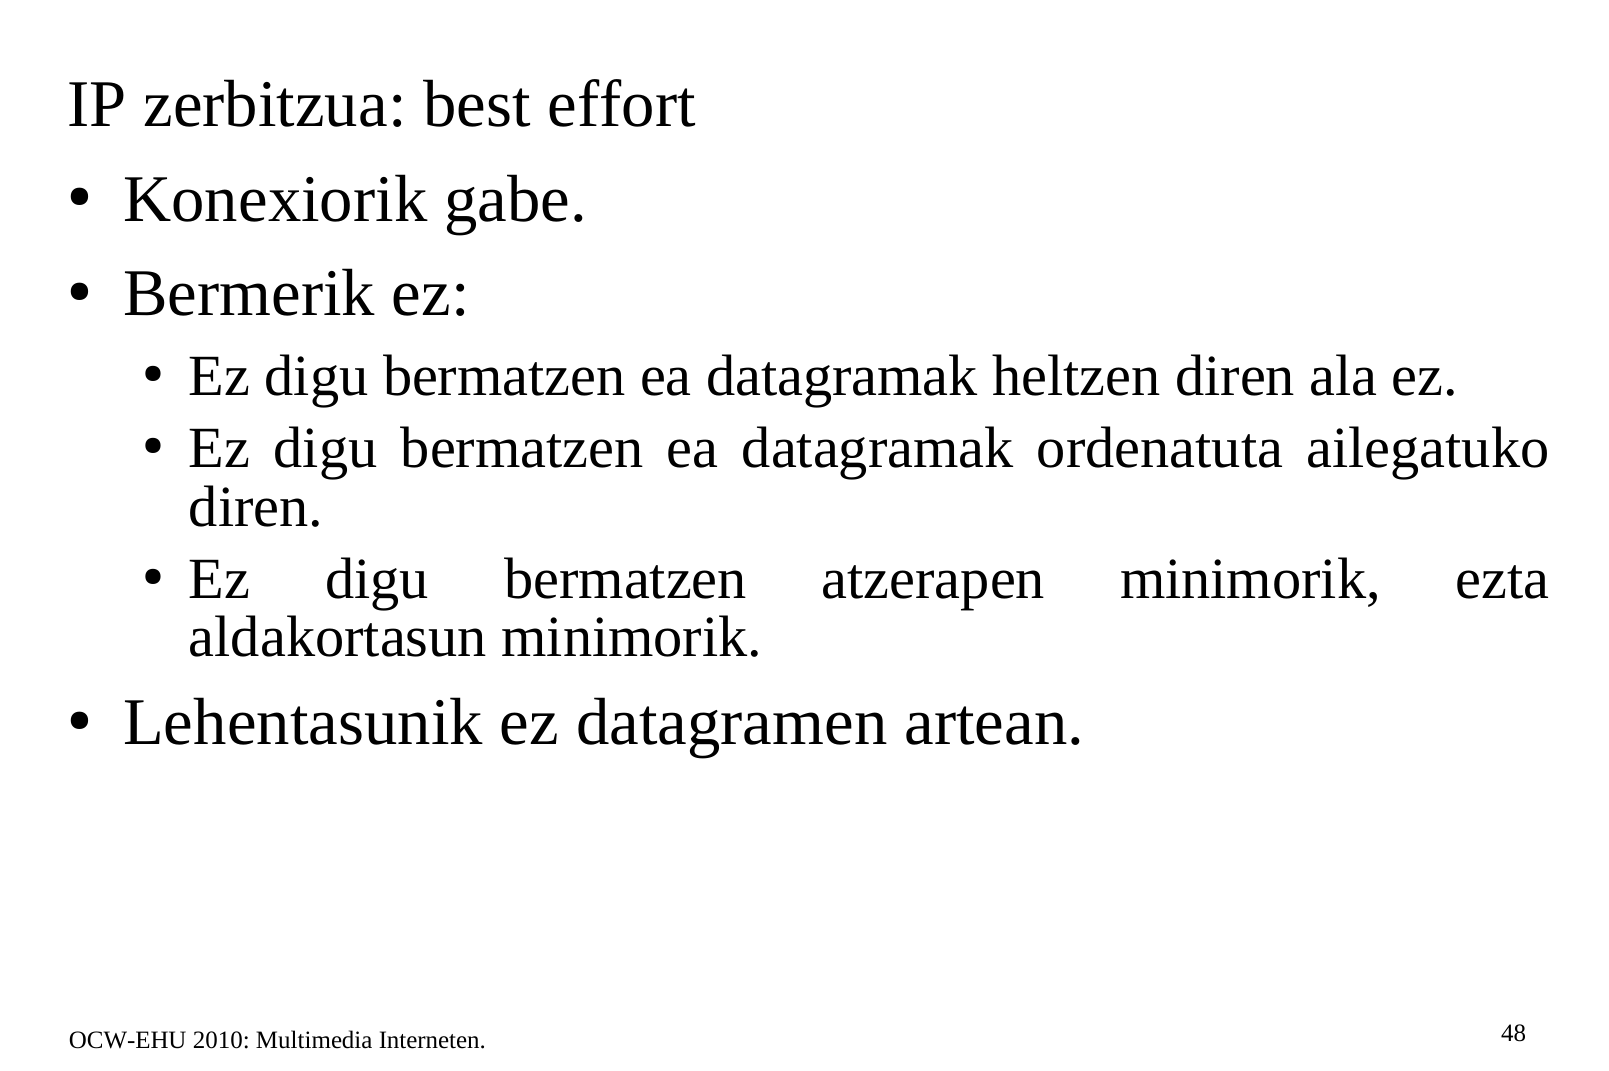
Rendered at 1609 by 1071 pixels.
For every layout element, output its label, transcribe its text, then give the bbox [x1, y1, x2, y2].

list IP zerbitzua: best effort Konexiorik gabe. Bermerik ez: Ez digu bermatzen ea datagramak heltzen diren ala ez. Ez digu bermatzen ea datagramak ordenatuta ailegatuko diren. Ez digu bermatzen atzerapen minimorik, ezta aldakortasun minimorik. Lehentasunik ez datagramen artean. [52, 59, 1565, 897]
